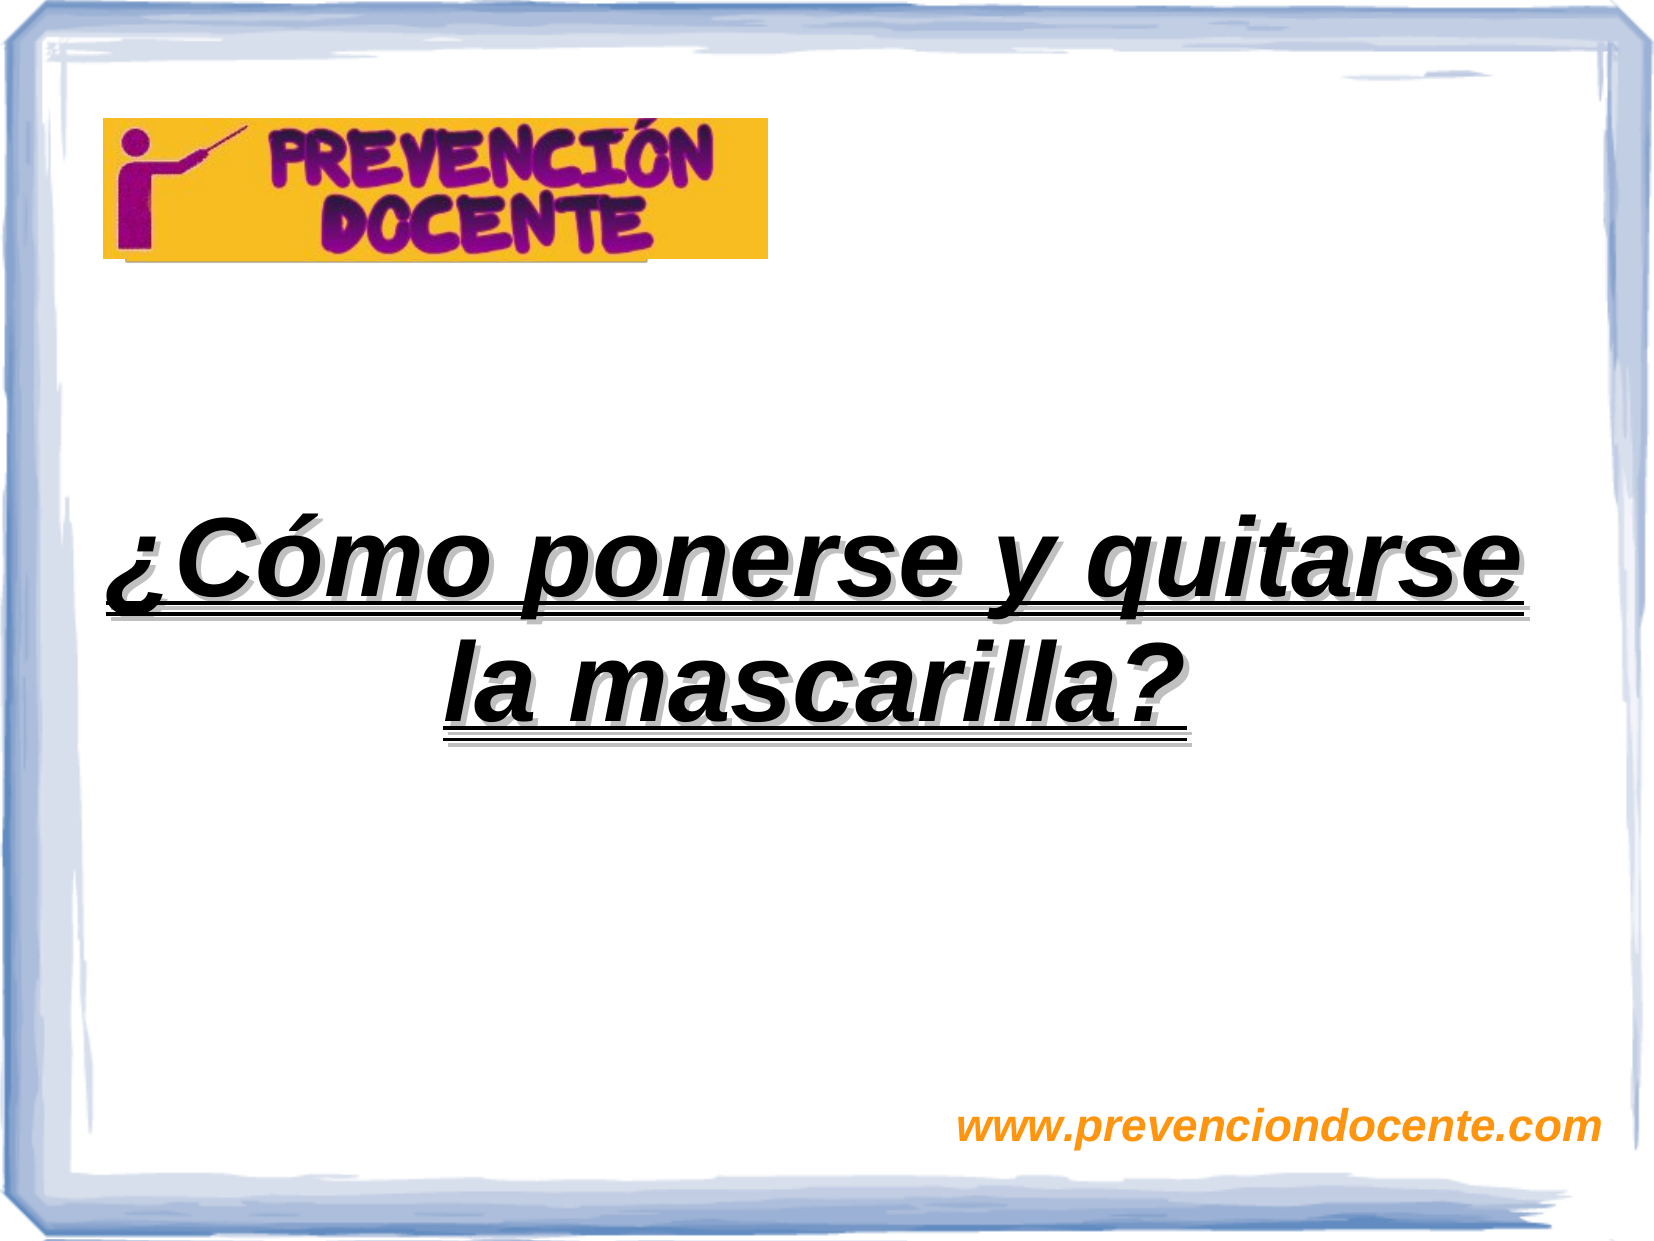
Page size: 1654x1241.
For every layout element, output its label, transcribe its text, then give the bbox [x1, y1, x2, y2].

subtitle ¿Cómo ponerse y quitarse la mascarilla? [88, 324, 1542, 916]
text_box www.prevenciondocente.com [885, 1099, 1604, 1152]
picture [0, 0, 1654, 1241]
